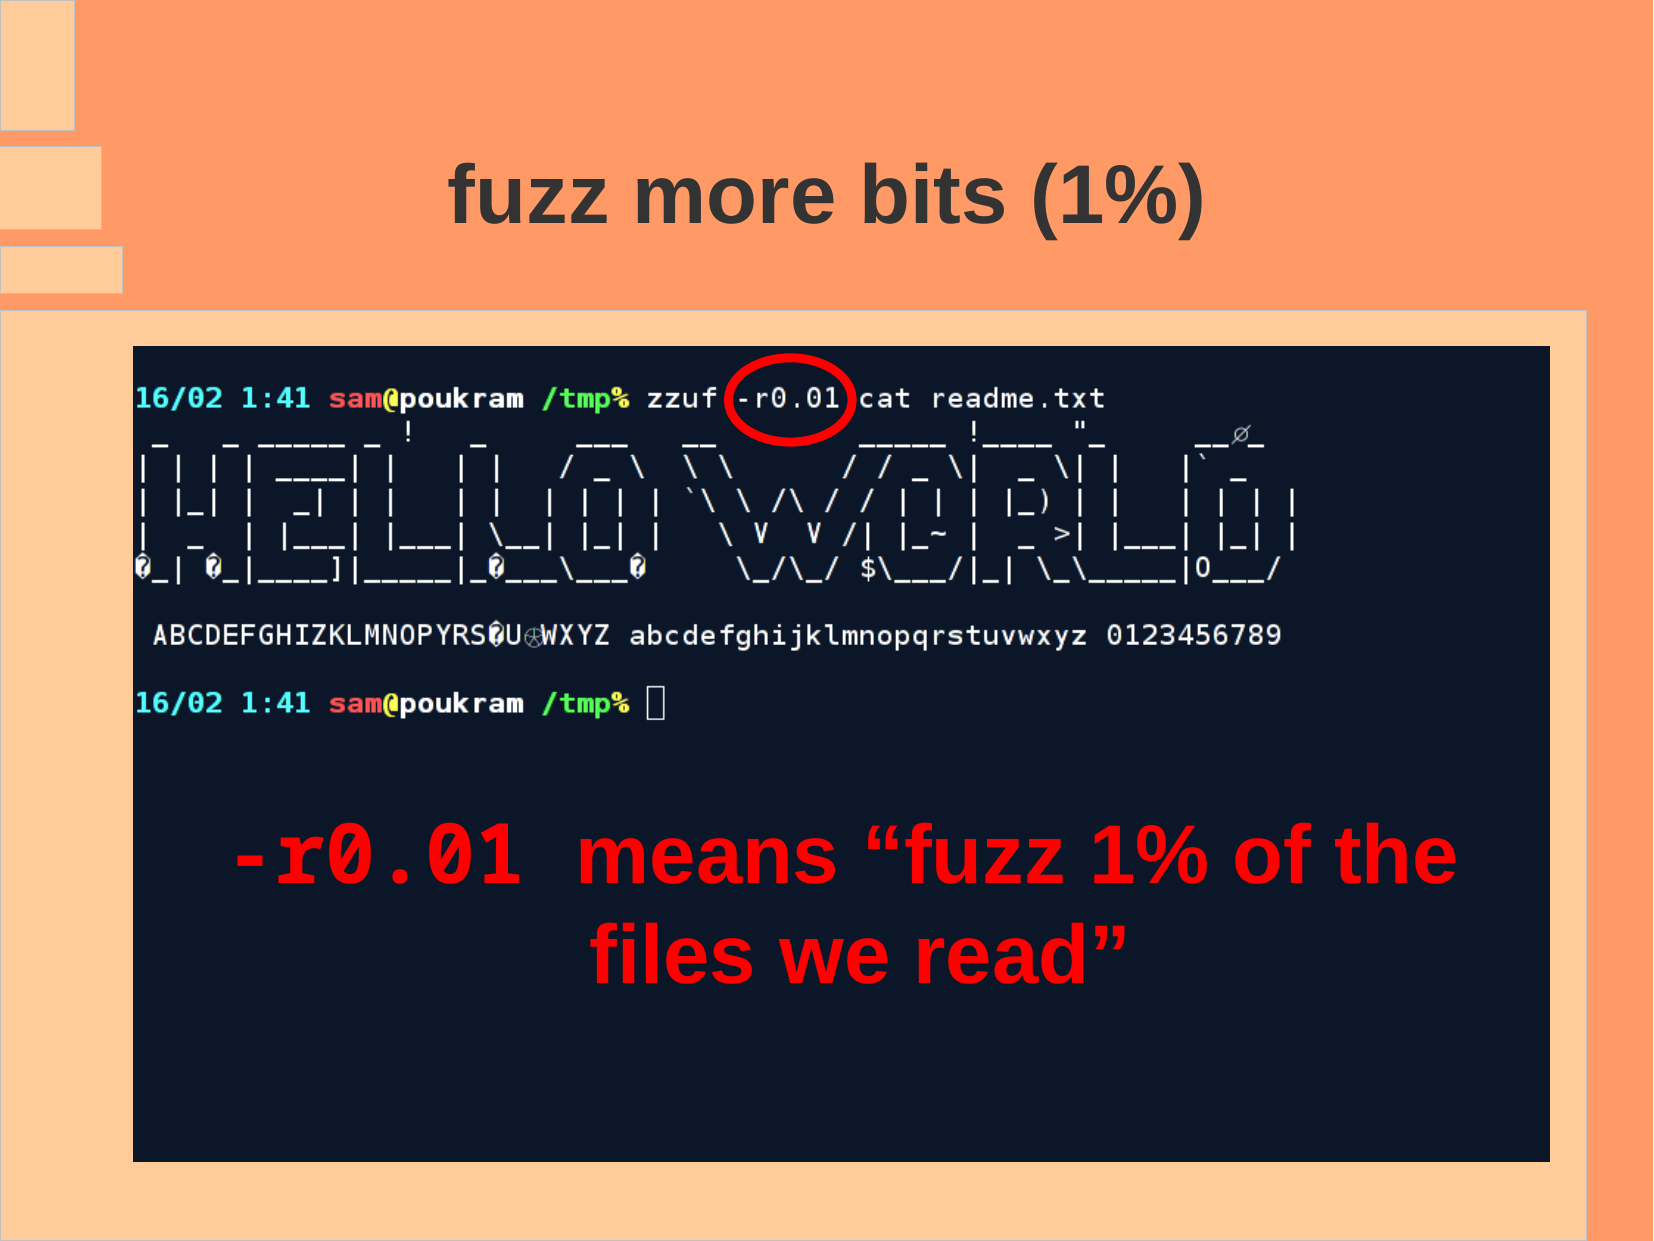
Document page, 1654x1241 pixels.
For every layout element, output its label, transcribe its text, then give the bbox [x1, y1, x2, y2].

title -r0.01 means “fuzz 1% of the files we read” [152, 794, 1534, 1002]
picture [133, 346, 1550, 1162]
title fuzz more bits (1%) [121, 91, 1534, 299]
